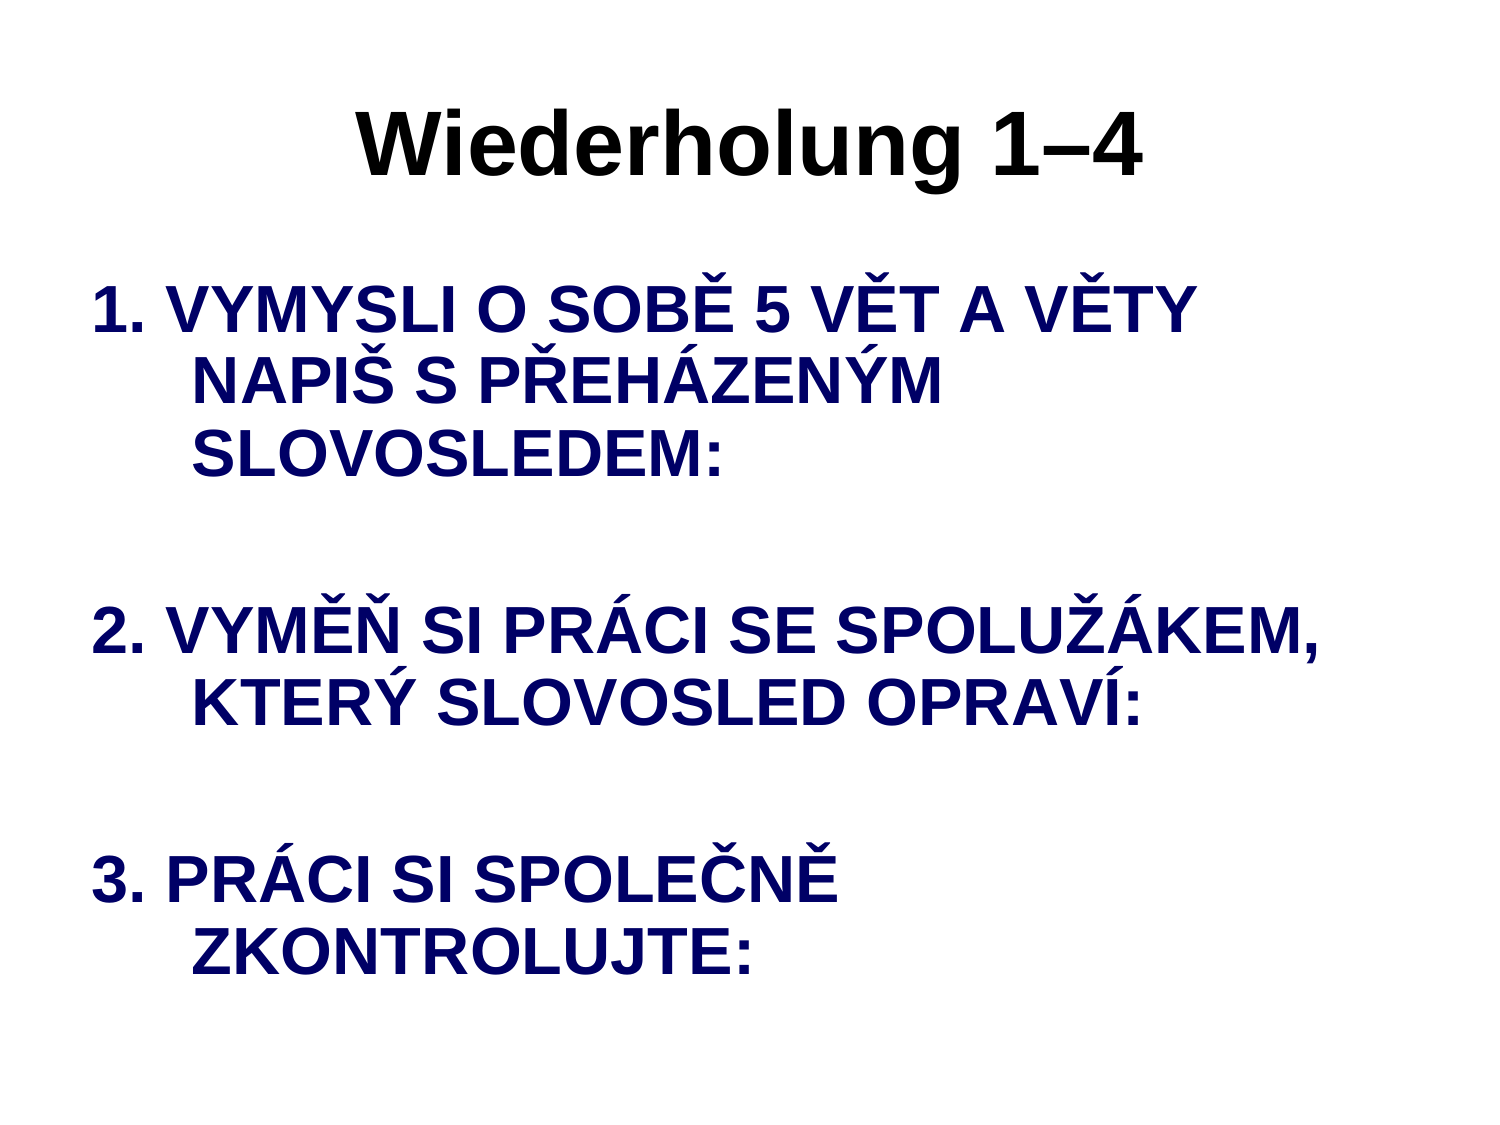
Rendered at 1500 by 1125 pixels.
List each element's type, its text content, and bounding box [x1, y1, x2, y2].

title Wiederholung 1–4 [75, 45, 1426, 233]
list 1. VYMYSLI O SOBĚ 5 VĚT A VĚTY NAPIŠ S PŘEHÁZENÝM SLOVOSLEDEM: 2. VYMĚŇ SI PRÁCI SE SPOLUŽÁKEM, KTERÝ SLOVOSLED OPRAVÍ: 3. PRÁCI SI SPOLEČNĚ ZKONTROLUJTE: [76, 267, 1427, 1064]
